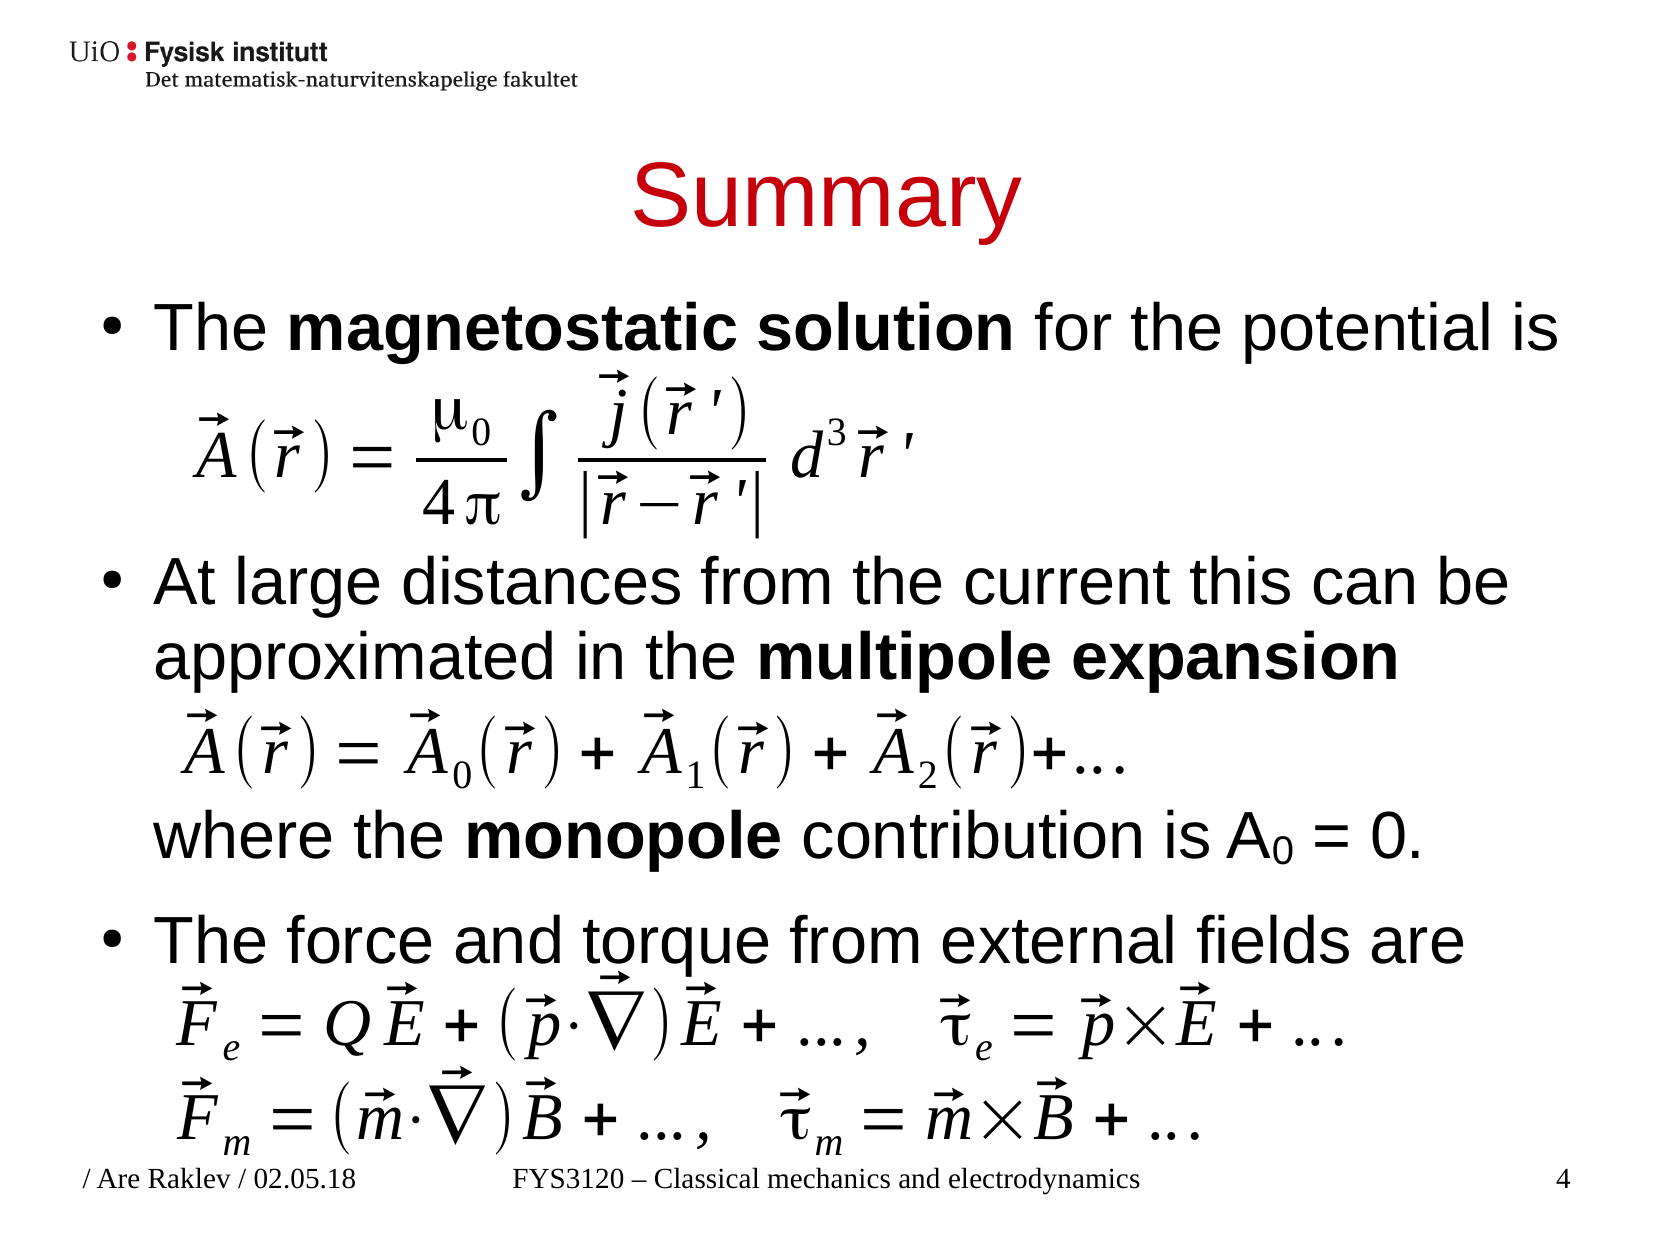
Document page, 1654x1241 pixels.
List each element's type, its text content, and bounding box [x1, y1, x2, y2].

chart [184, 366, 923, 543]
chart [167, 968, 1355, 1165]
chart [171, 705, 1137, 798]
title Summary [82, 90, 1571, 290]
list The magnetostatic solution for the potential is At large distances from the current this can be approximated in the multipole expansion where the monopole contribution is A0 = 0. The force and torque from external fields are [82, 290, 1571, 1147]
picture [68, 37, 581, 93]
